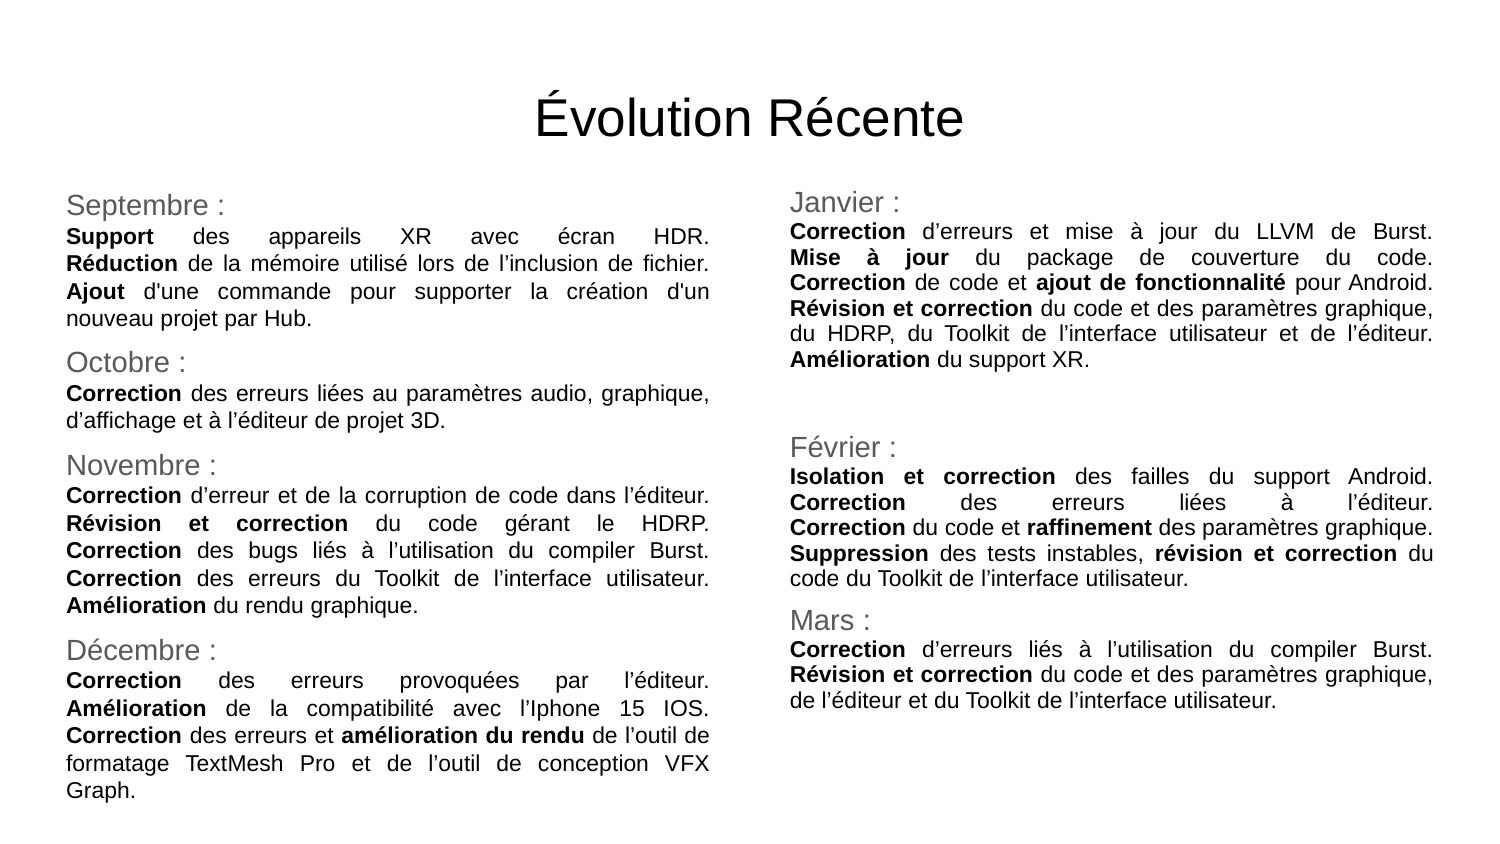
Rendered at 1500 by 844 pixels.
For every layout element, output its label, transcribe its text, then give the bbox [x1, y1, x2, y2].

list Septembre : Support des appareils XR avec écran HDR. Réduction de la mémoire utilisé lors de l’inclusion de fichier. Ajout d'une commande pour supporter la création d'un nouveau projet par Hub. Octobre : Correction des erreurs liées au paramètres audio, graphique, d’affichage et à l’éditeur de projet 3D. Novembre : Correction d’erreur et de la corruption de code dans l’éditeur. Révision et correction du code gérant le HDRP. Correction des bugs liés à l’utilisation du compiler Burst. Correction des erreurs du Toolkit de l’interface utilisateur. Amélioration du rendu graphique. Décembre : Correction des erreurs provoquées par l’éditeur. Amélioration de la compatibilité avec l’Iphone 15 IOS. Correction des erreurs et amélioration du rendu de l’outil de formatage TextMesh Pro et de l’outil de conception VFX Graph. [51, 171, 726, 798]
title Évolution Récente [51, 68, 1449, 163]
list Janvier : Correction d’erreurs et mise à jour du LLVM de Burst. Mise à jour du package de couverture du code. Correction de code et ajout de fonctionnalité pour Android. Révision et correction du code et des paramètres graphique, du HDRP, du Toolkit de l’interface utilisateur et de l’éditeur. Amélioration du support XR. Février : Isolation et correction des failles du support Android. Correction des erreurs liées à l’éditeur. Correction du code et raffinement des paramètres graphique. Suppression des tests instables, révision et correction du code du Toolkit de l’interface utilisateur. Mars : Correction d’erreurs liés à l’utilisation du compiler Burst. Révision et correction du code et des paramètres graphique, de l’éditeur et du Toolkit de l’interface utilisateur. [774, 171, 1449, 798]
